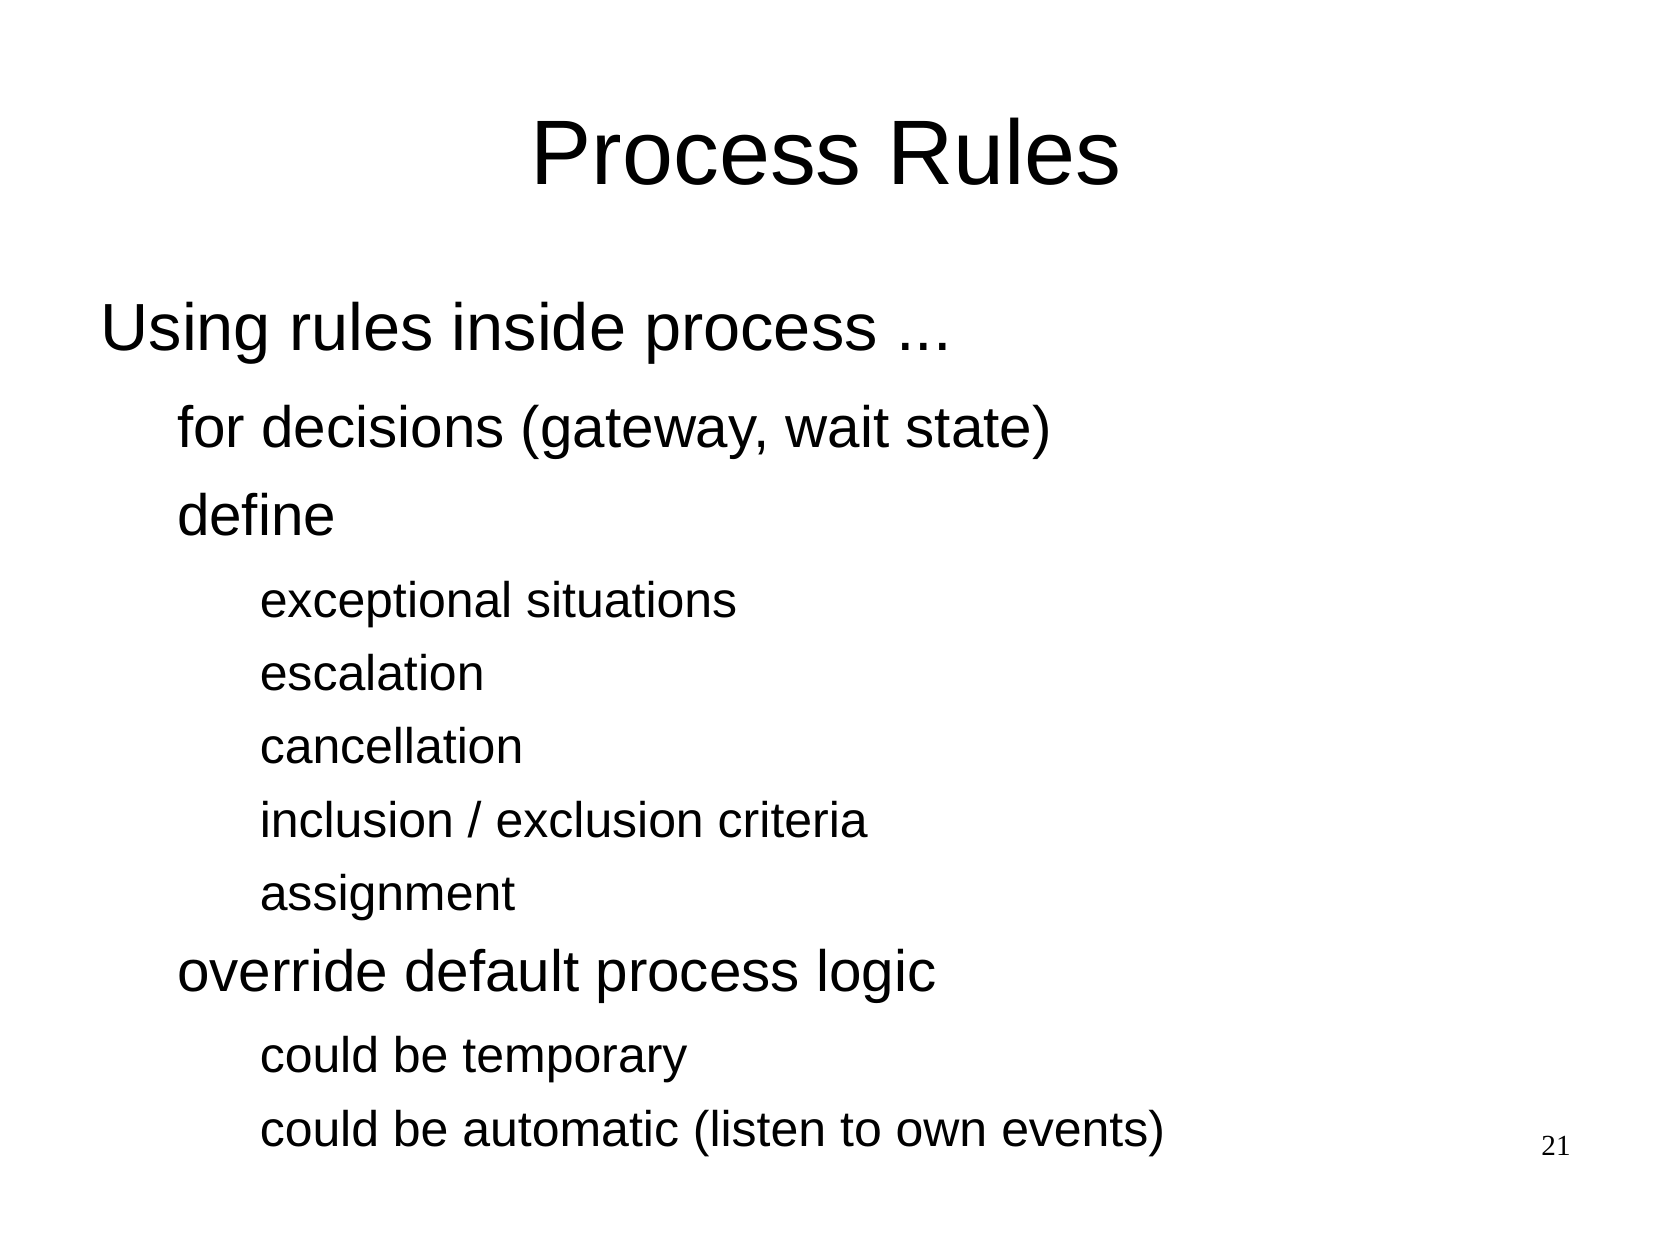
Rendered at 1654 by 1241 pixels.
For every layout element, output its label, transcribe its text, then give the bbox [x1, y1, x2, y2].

list Using rules inside process ... for decisions (gateway, wait state) define exceptional situations escalation cancellation inclusion / exclusion criteria assignment override default process logic could be temporary could be automatic (listen to own events) [82, 290, 1571, 1158]
title Process Rules [82, 49, 1571, 257]
